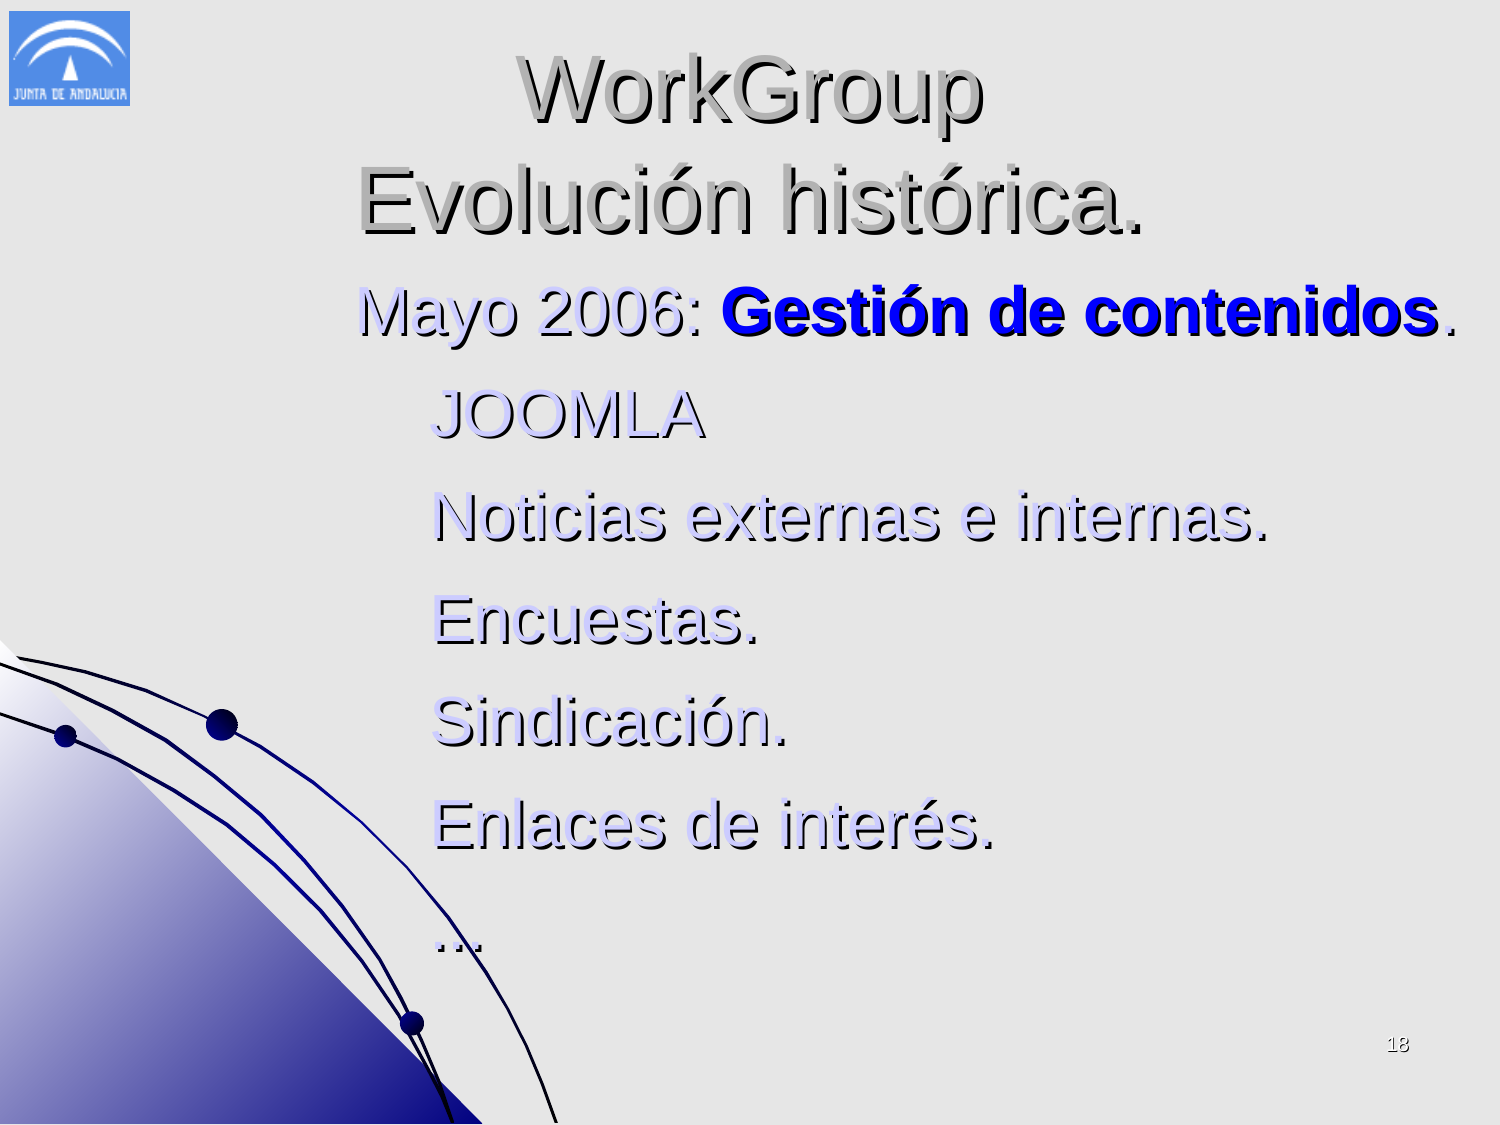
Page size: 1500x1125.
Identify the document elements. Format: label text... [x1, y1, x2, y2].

list Mayo 2006: Gestión de contenidos. JOOMLA Noticias externas e internas. Encuestas. Sindicación. Enlaces de interés. ... [354, 266, 1500, 958]
title WorkGroup Evolución histórica. [75, 16, 1425, 262]
picture [9, 11, 130, 106]
